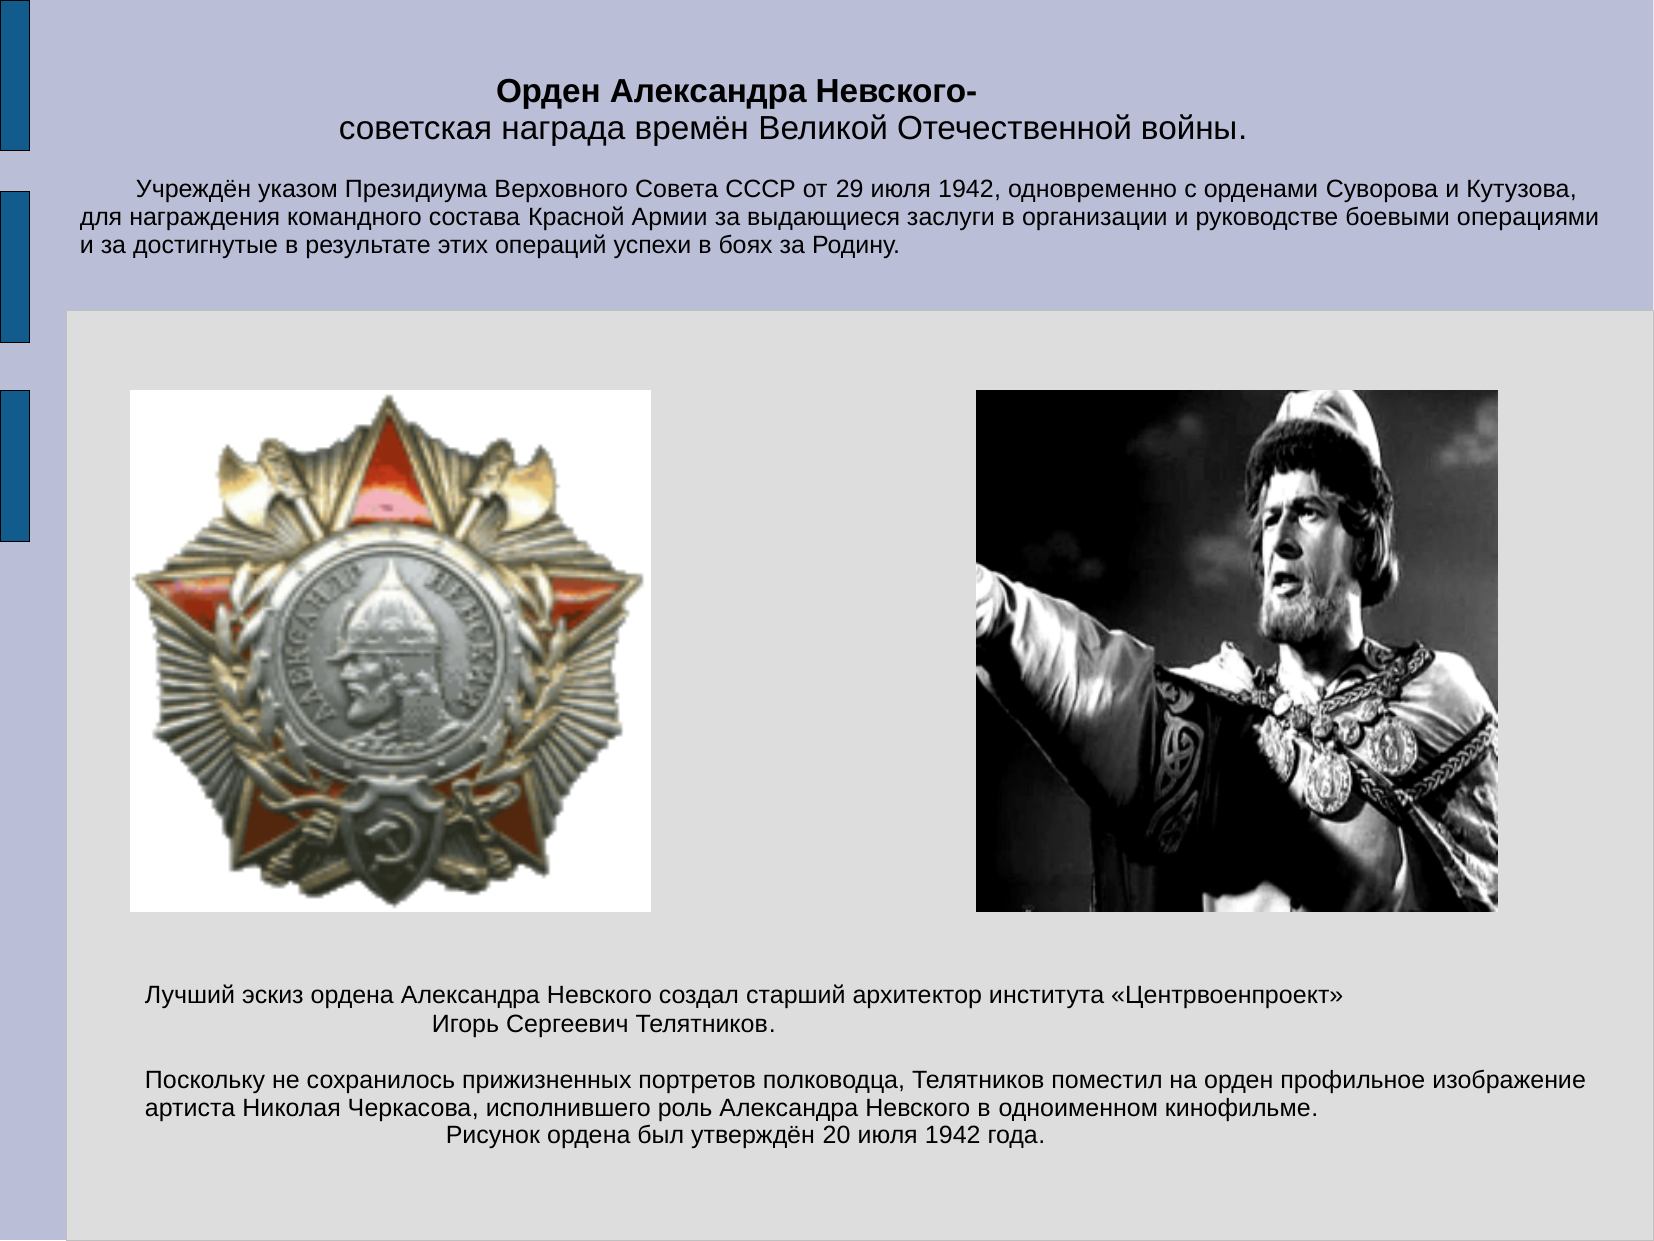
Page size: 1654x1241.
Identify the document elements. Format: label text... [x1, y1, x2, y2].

text_box Орден Александра Невского- советская награда времён Великой Отечественной войны. Учреждён указом Президиума Верховного Совета СССР от 29 июля 1942, одновременно с орденами Суворова и Кутузова, для награждения командного состава Красной Армии за выдающиеся заслуги в организации и руководстве боевыми операциями и за достигнутые в результате этих операций успехи в боях за Родину. [65, 65, 1628, 326]
picture [976, 390, 1498, 912]
text_box Лучший эскиз ордена Александра Невского создал старший архитектор института «Центрвоенпроект» Игорь Сергеевич Телятников. Поскольку не сохранилось прижизненных портретов полководца, Телятников поместил на орден профильное изображение артиста Николая Черкасова, исполнившего роль Александра Невского в одноименном кинофильме. Рисунок ордена был утверждён 20 июля 1942 года. [130, 973, 1628, 1207]
picture [130, 390, 651, 912]
